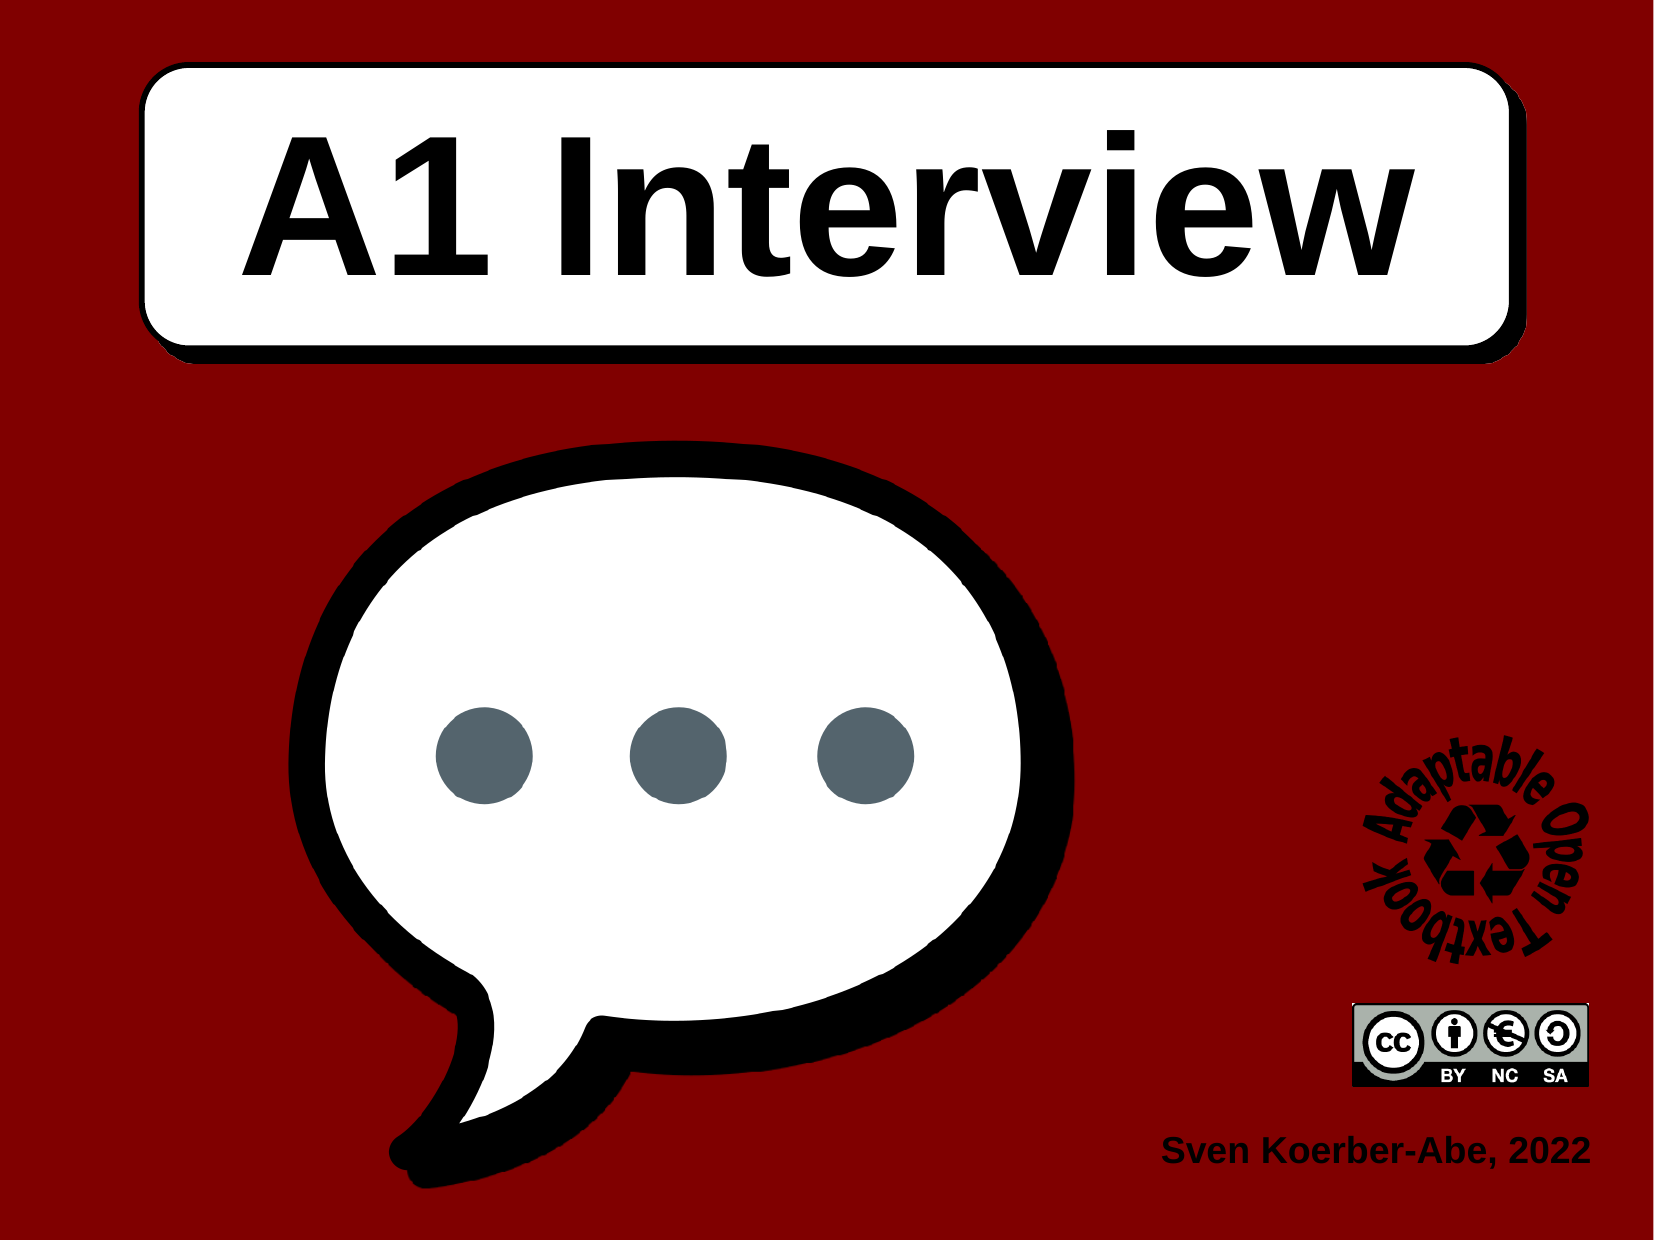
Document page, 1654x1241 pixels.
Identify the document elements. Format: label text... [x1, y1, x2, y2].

text_box Sven Koerber-Abe, 2022 [1098, 1122, 1607, 1182]
picture [1358, 732, 1595, 969]
picture [286, 409, 1063, 1187]
picture [1352, 1003, 1589, 1087]
text_box A1 Interview [141, 64, 1512, 349]
